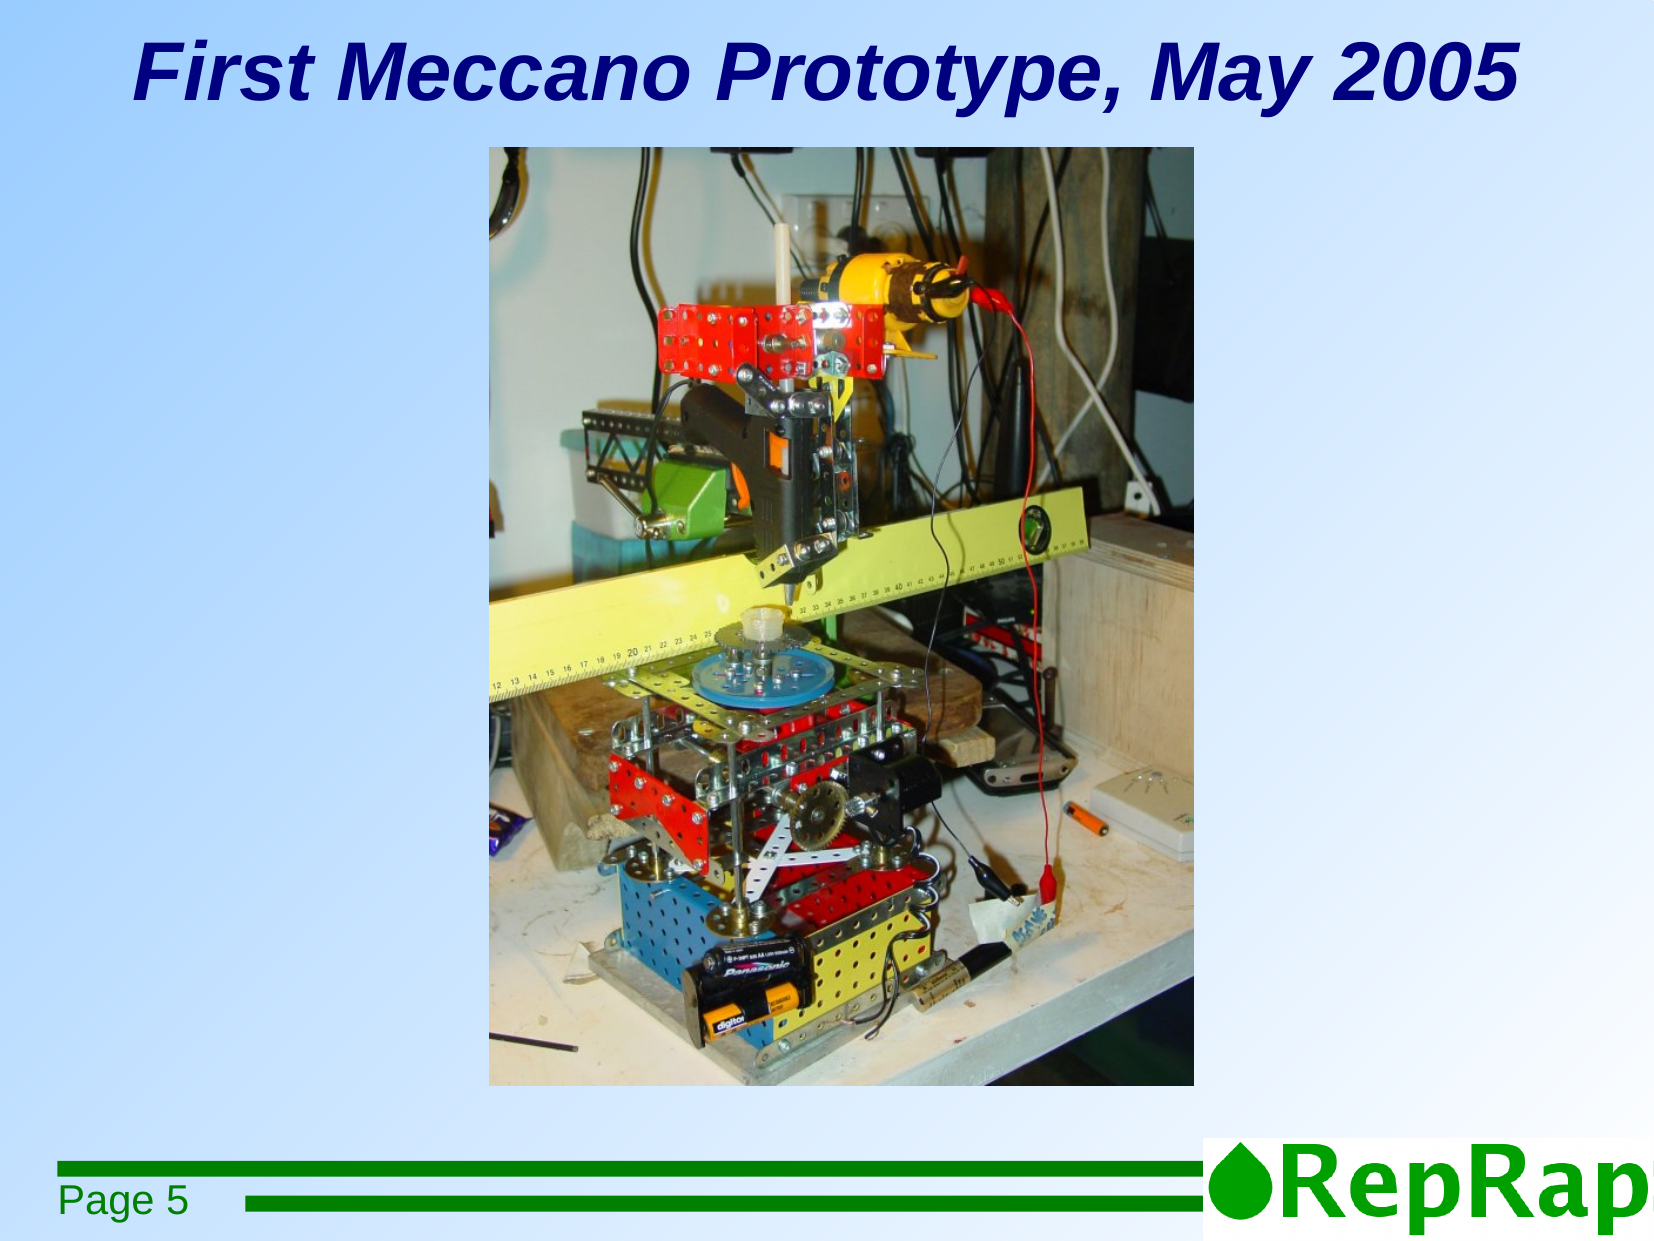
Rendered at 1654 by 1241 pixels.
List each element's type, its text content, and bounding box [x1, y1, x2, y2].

picture [1203, 1138, 1654, 1241]
text_box First Meccano Prototype, May 2005 [0, 25, 1654, 119]
picture [489, 147, 1194, 1086]
